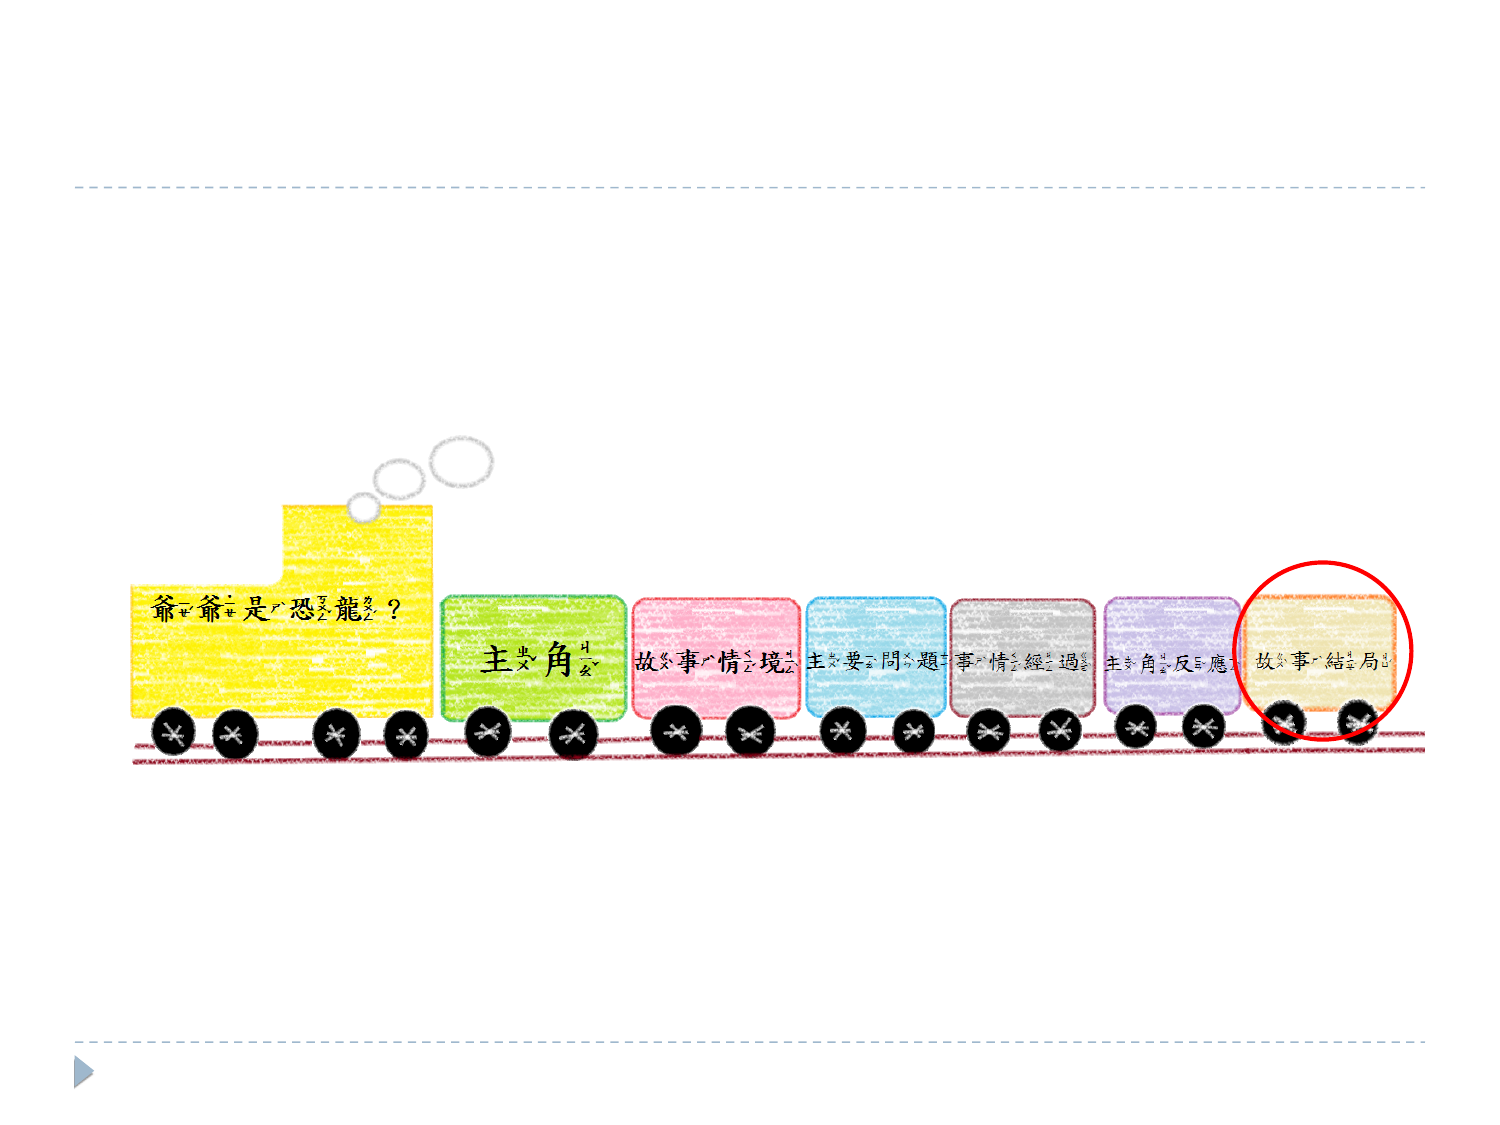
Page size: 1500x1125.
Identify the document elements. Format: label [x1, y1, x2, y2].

picture [75, 434, 1425, 776]
